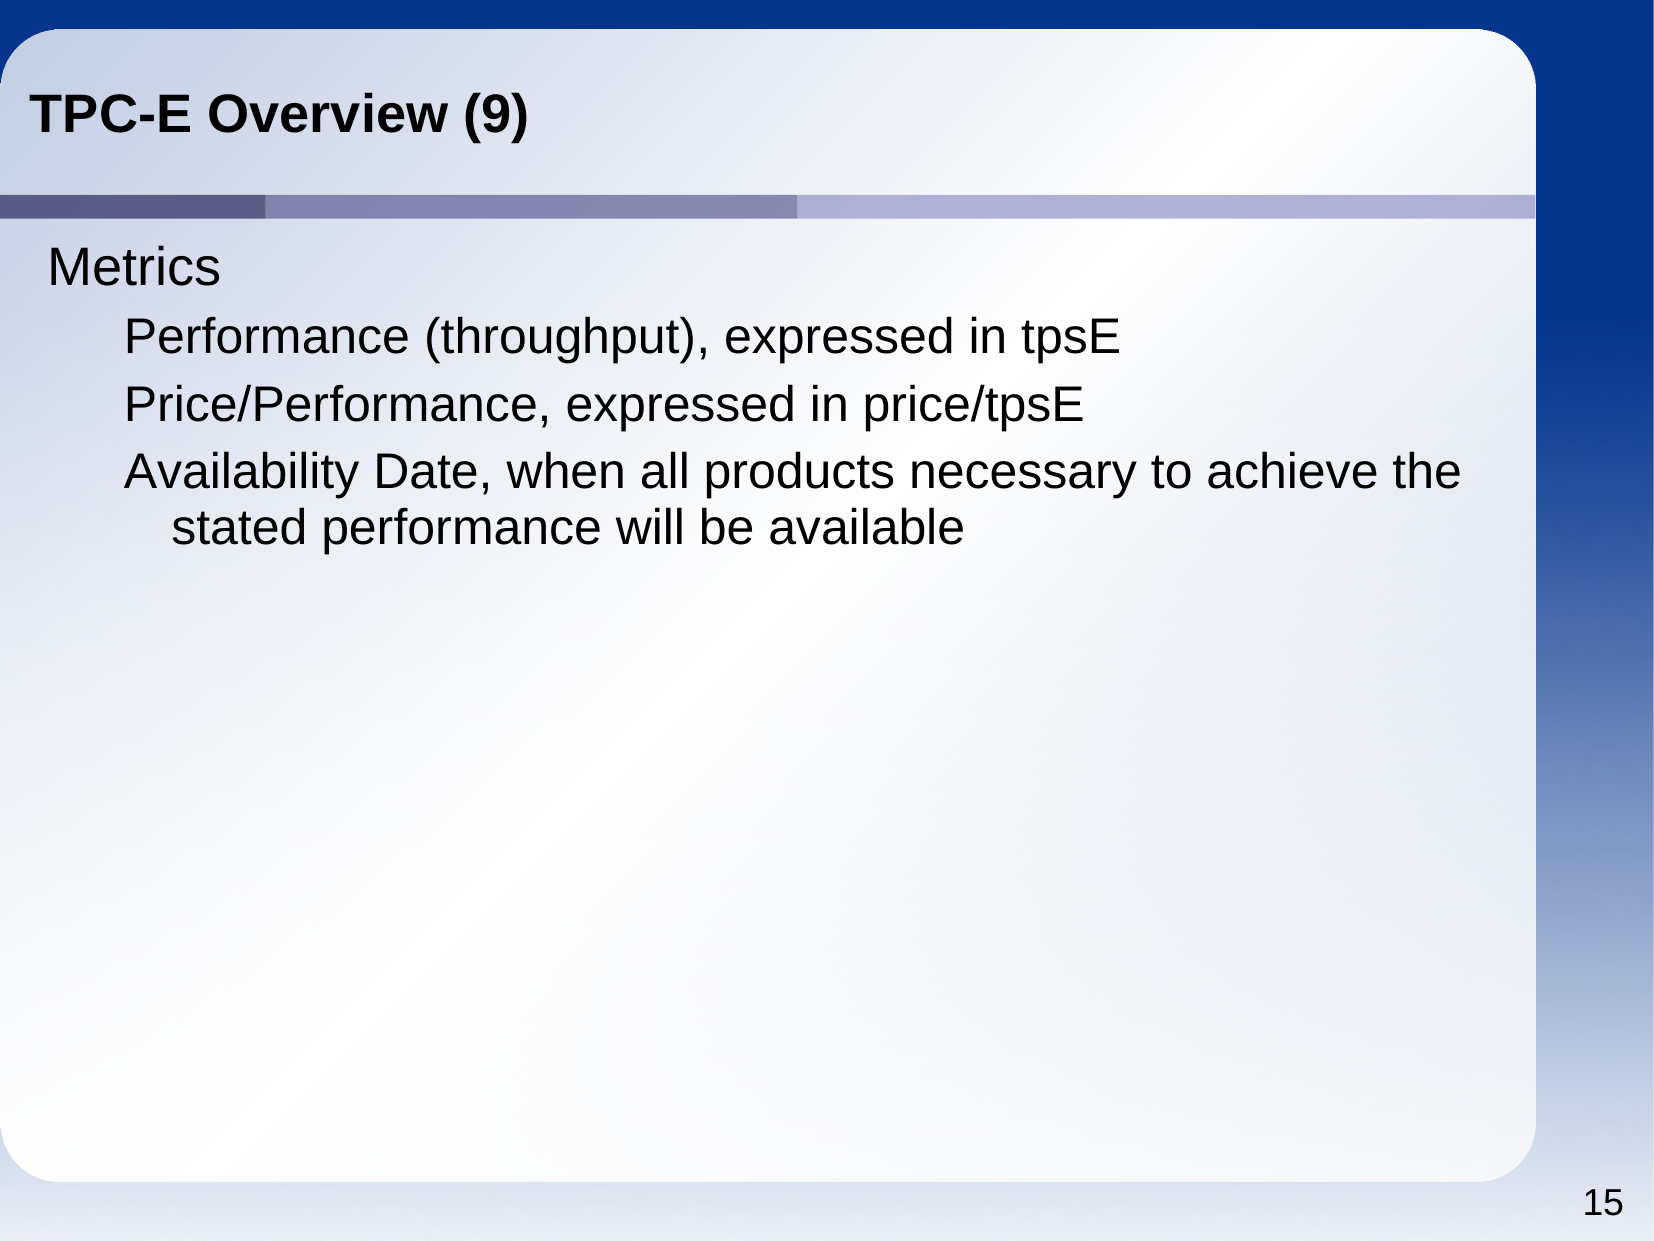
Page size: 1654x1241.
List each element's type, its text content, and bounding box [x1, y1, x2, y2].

picture [0, 0, 1654, 1241]
title TPC-E Overview (9) [29, 49, 1506, 178]
list Metrics Performance (throughput), expressed in tpsE Price/Performance, expressed in price/tpsE Availability Date, when all products necessary to achieve the stated performance will be available [29, 236, 1506, 1152]
